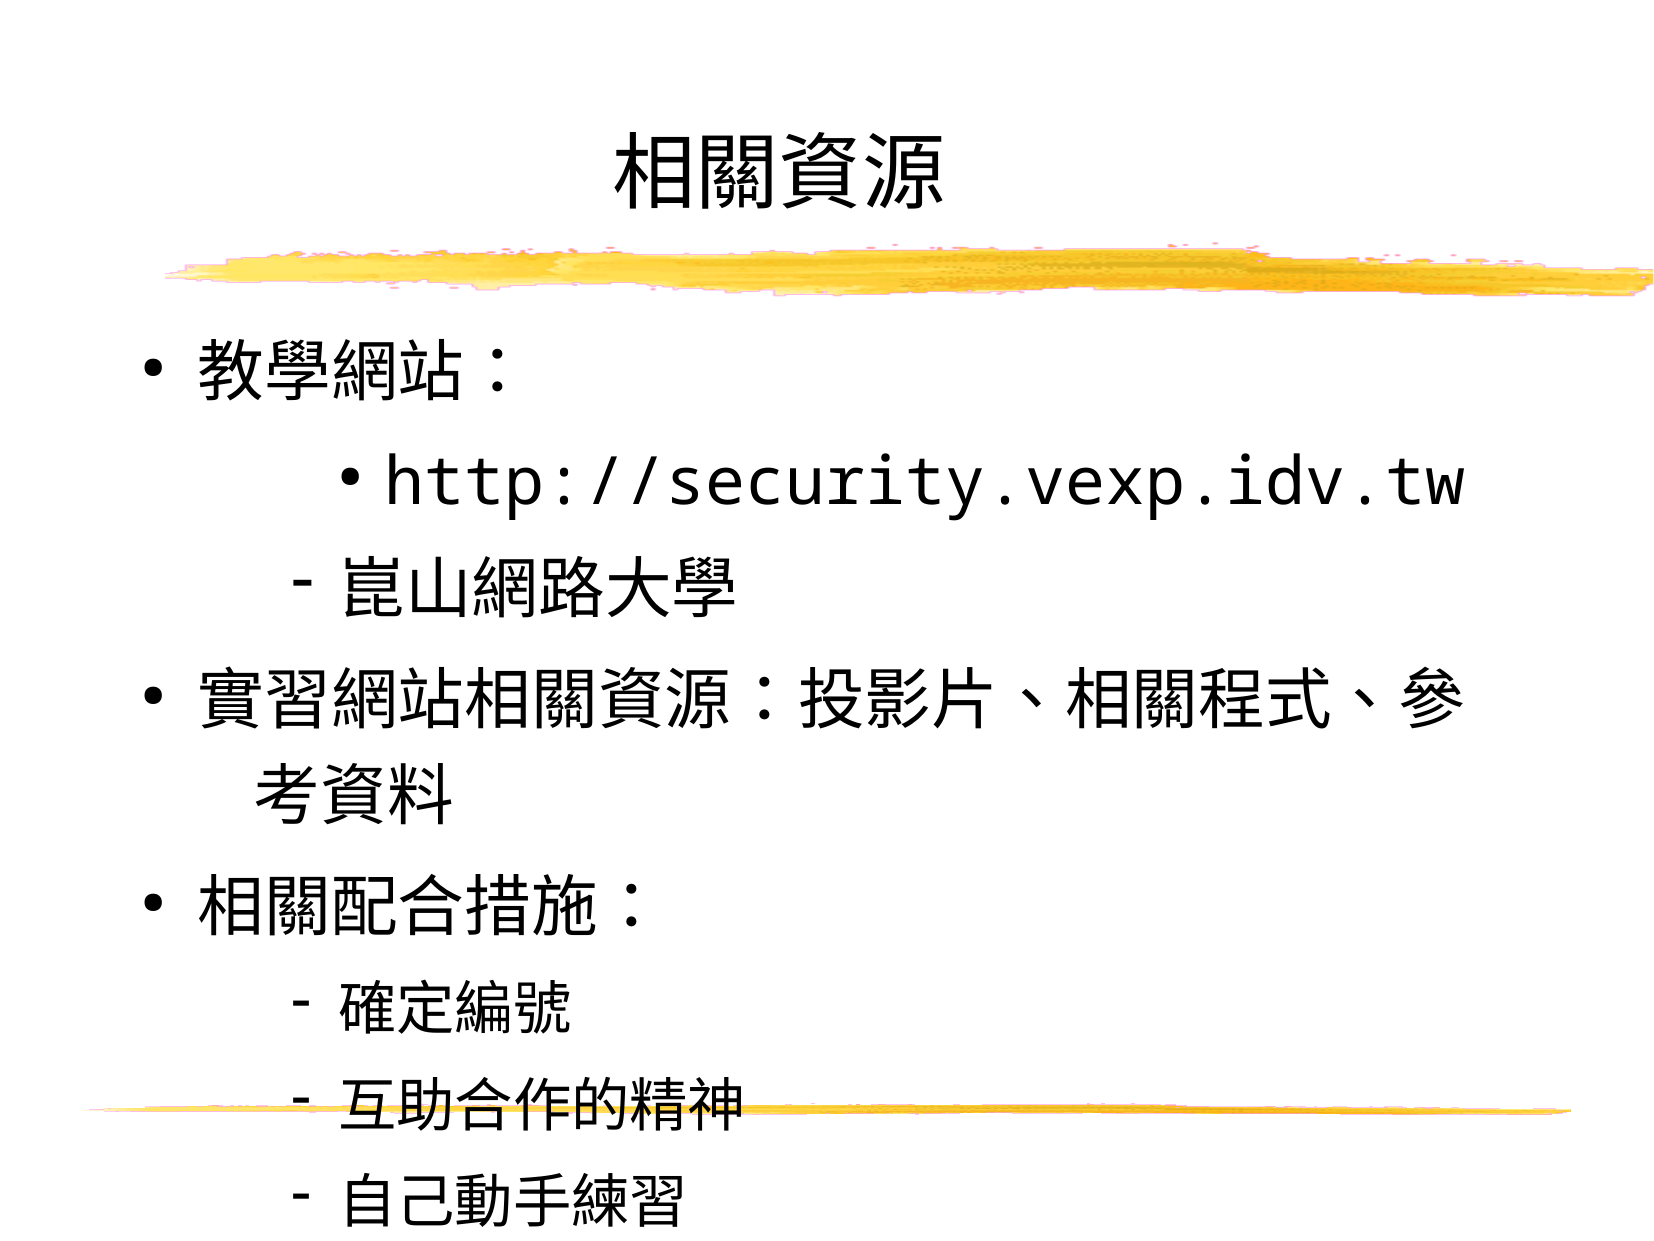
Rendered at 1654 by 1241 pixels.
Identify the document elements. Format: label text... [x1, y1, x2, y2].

picture [1533, 1102, 1571, 1117]
list 教學網站： http://security.vexp.idv.tw 崑山網路大學 實習網站相關資源：投影片、相關程式、參考資料 相關配合措施： 確定編號 互助合作的精神 自己動手練習 [126, 311, 1533, 1124]
picture [165, 237, 1654, 308]
title 相關資源 [76, 28, 1482, 235]
picture [82, 1102, 126, 1117]
